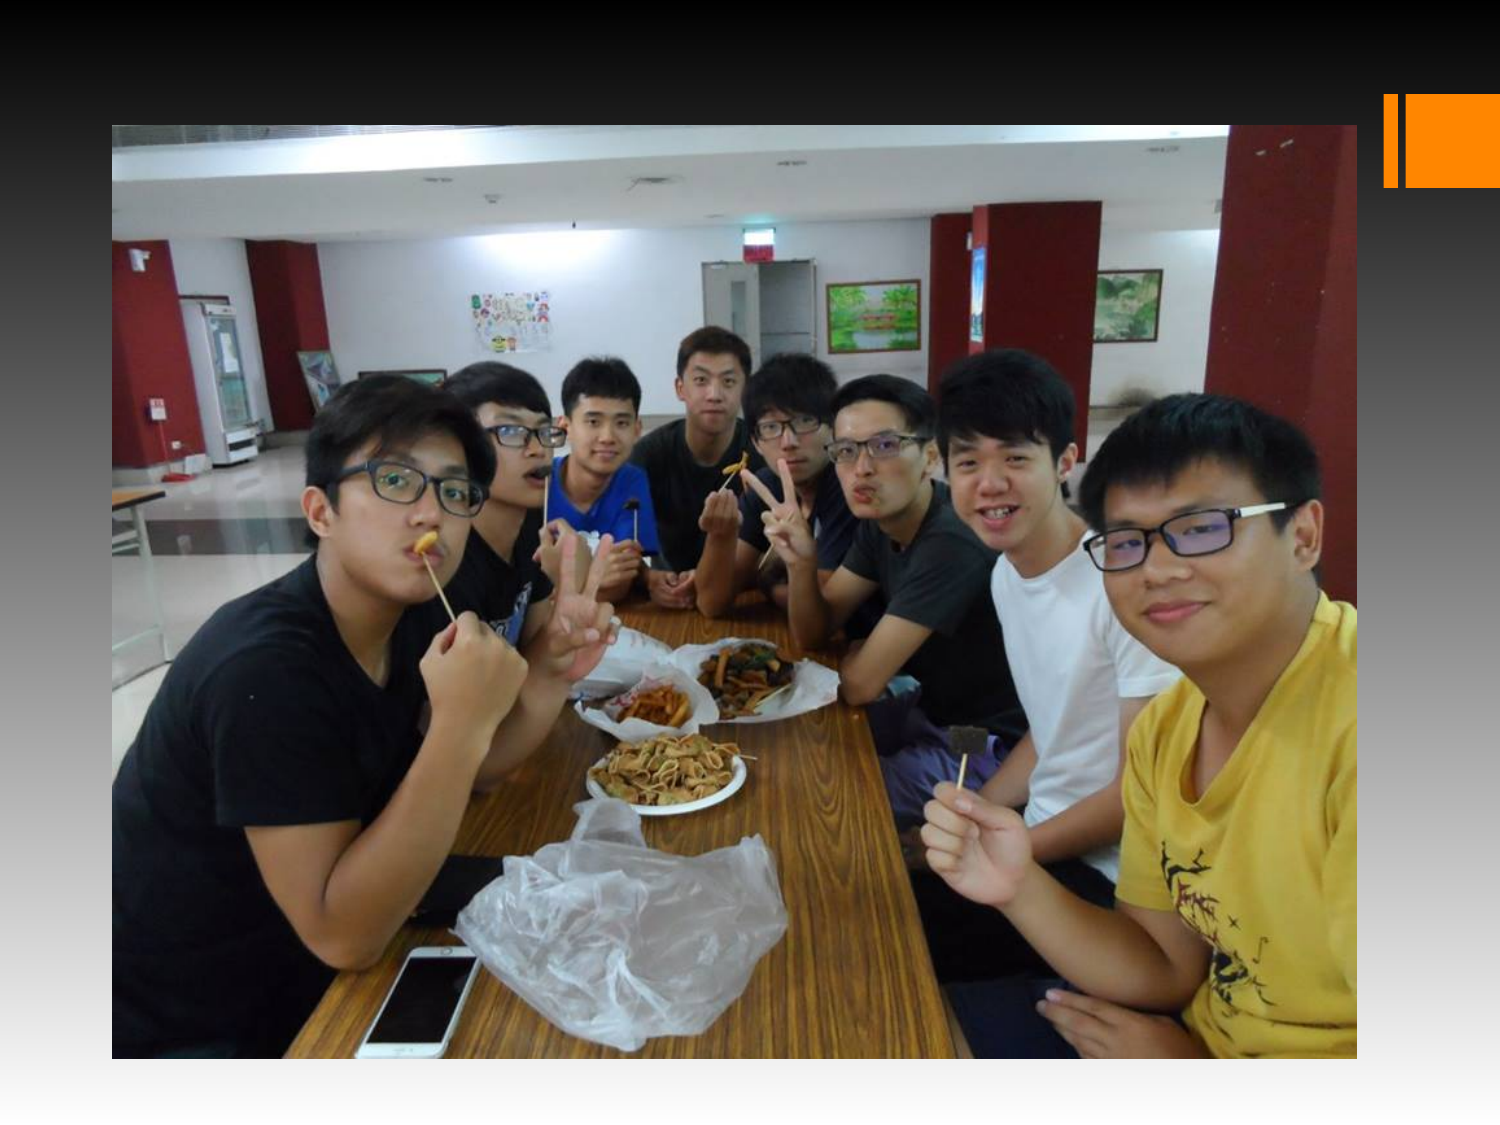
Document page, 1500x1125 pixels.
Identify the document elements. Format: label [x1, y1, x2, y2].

picture [112, 125, 1357, 1059]
